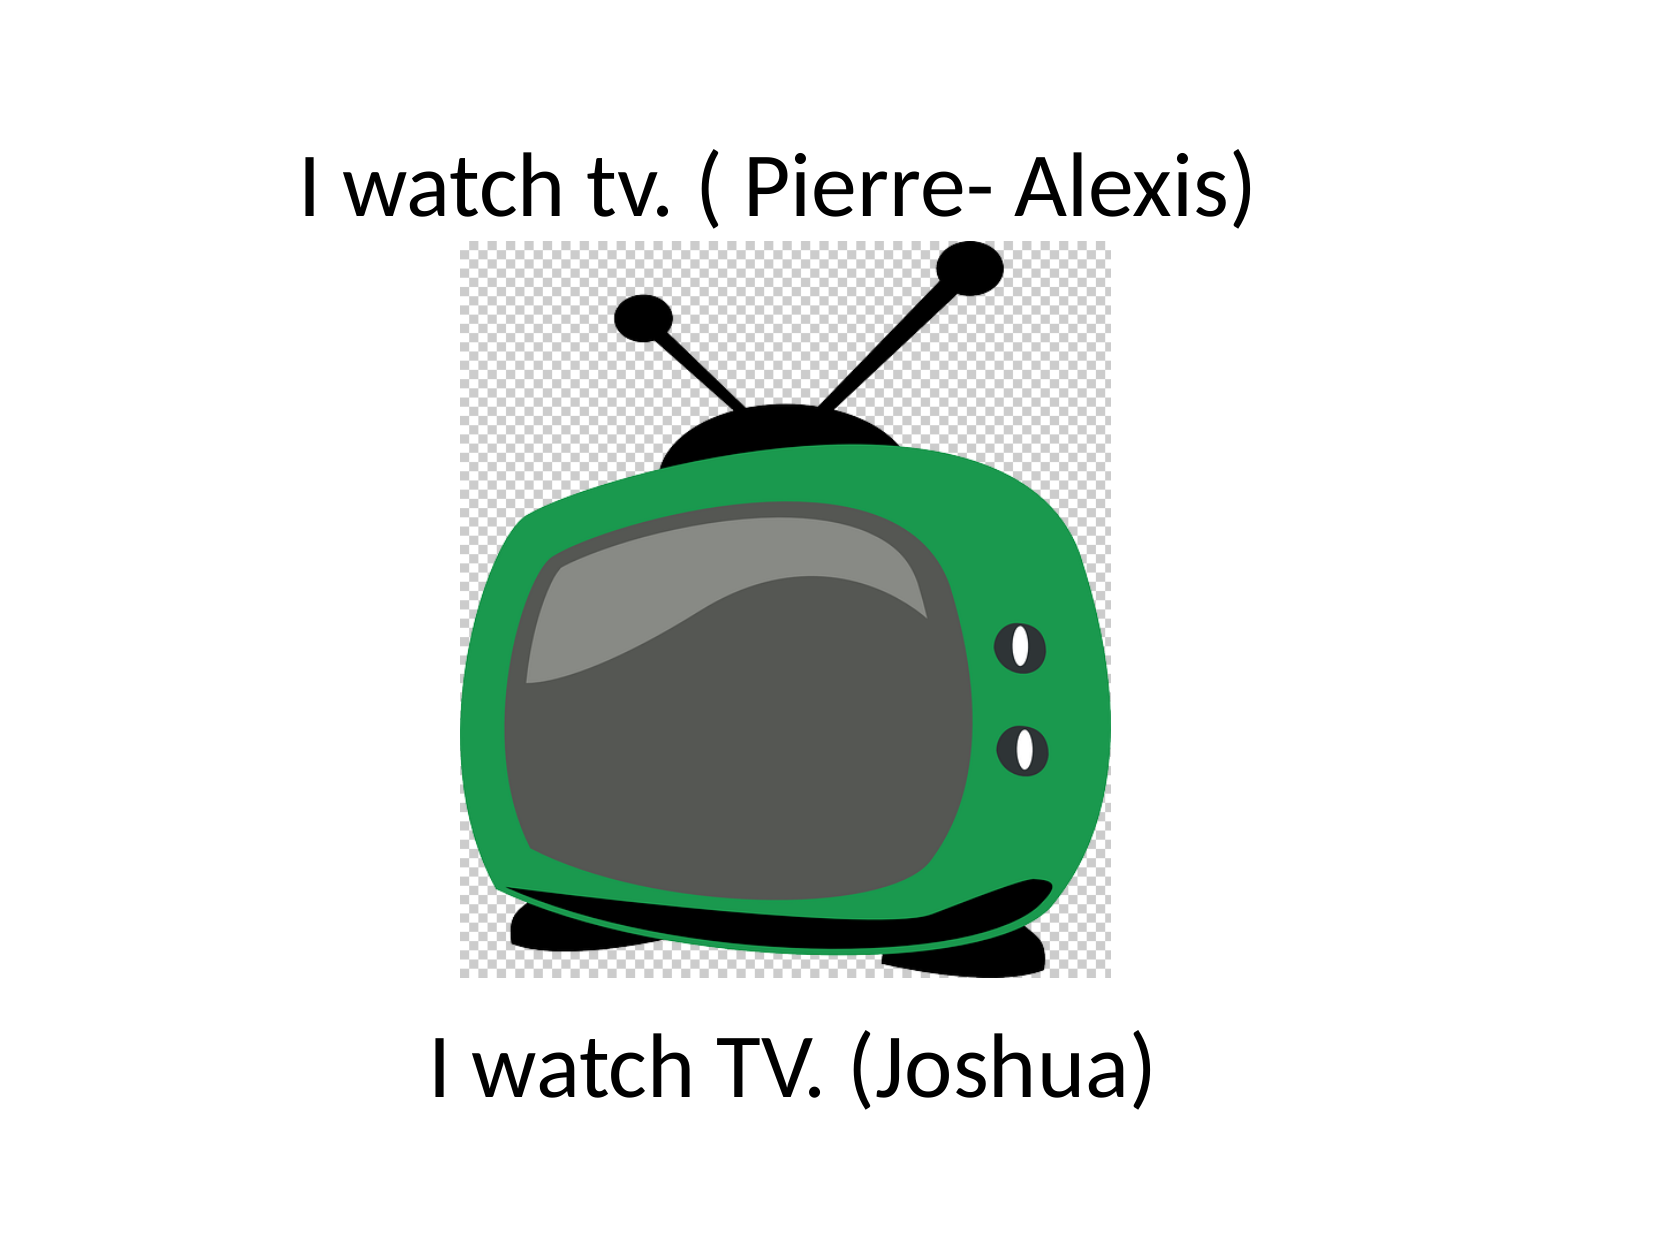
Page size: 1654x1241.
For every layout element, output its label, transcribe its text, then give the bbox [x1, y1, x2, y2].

picture [460, 241, 1111, 978]
text_box I watch TV. (Joshua) [413, 998, 1205, 1125]
text_box I watch tv. ( Pierre- Alexis) [283, 117, 1501, 356]
